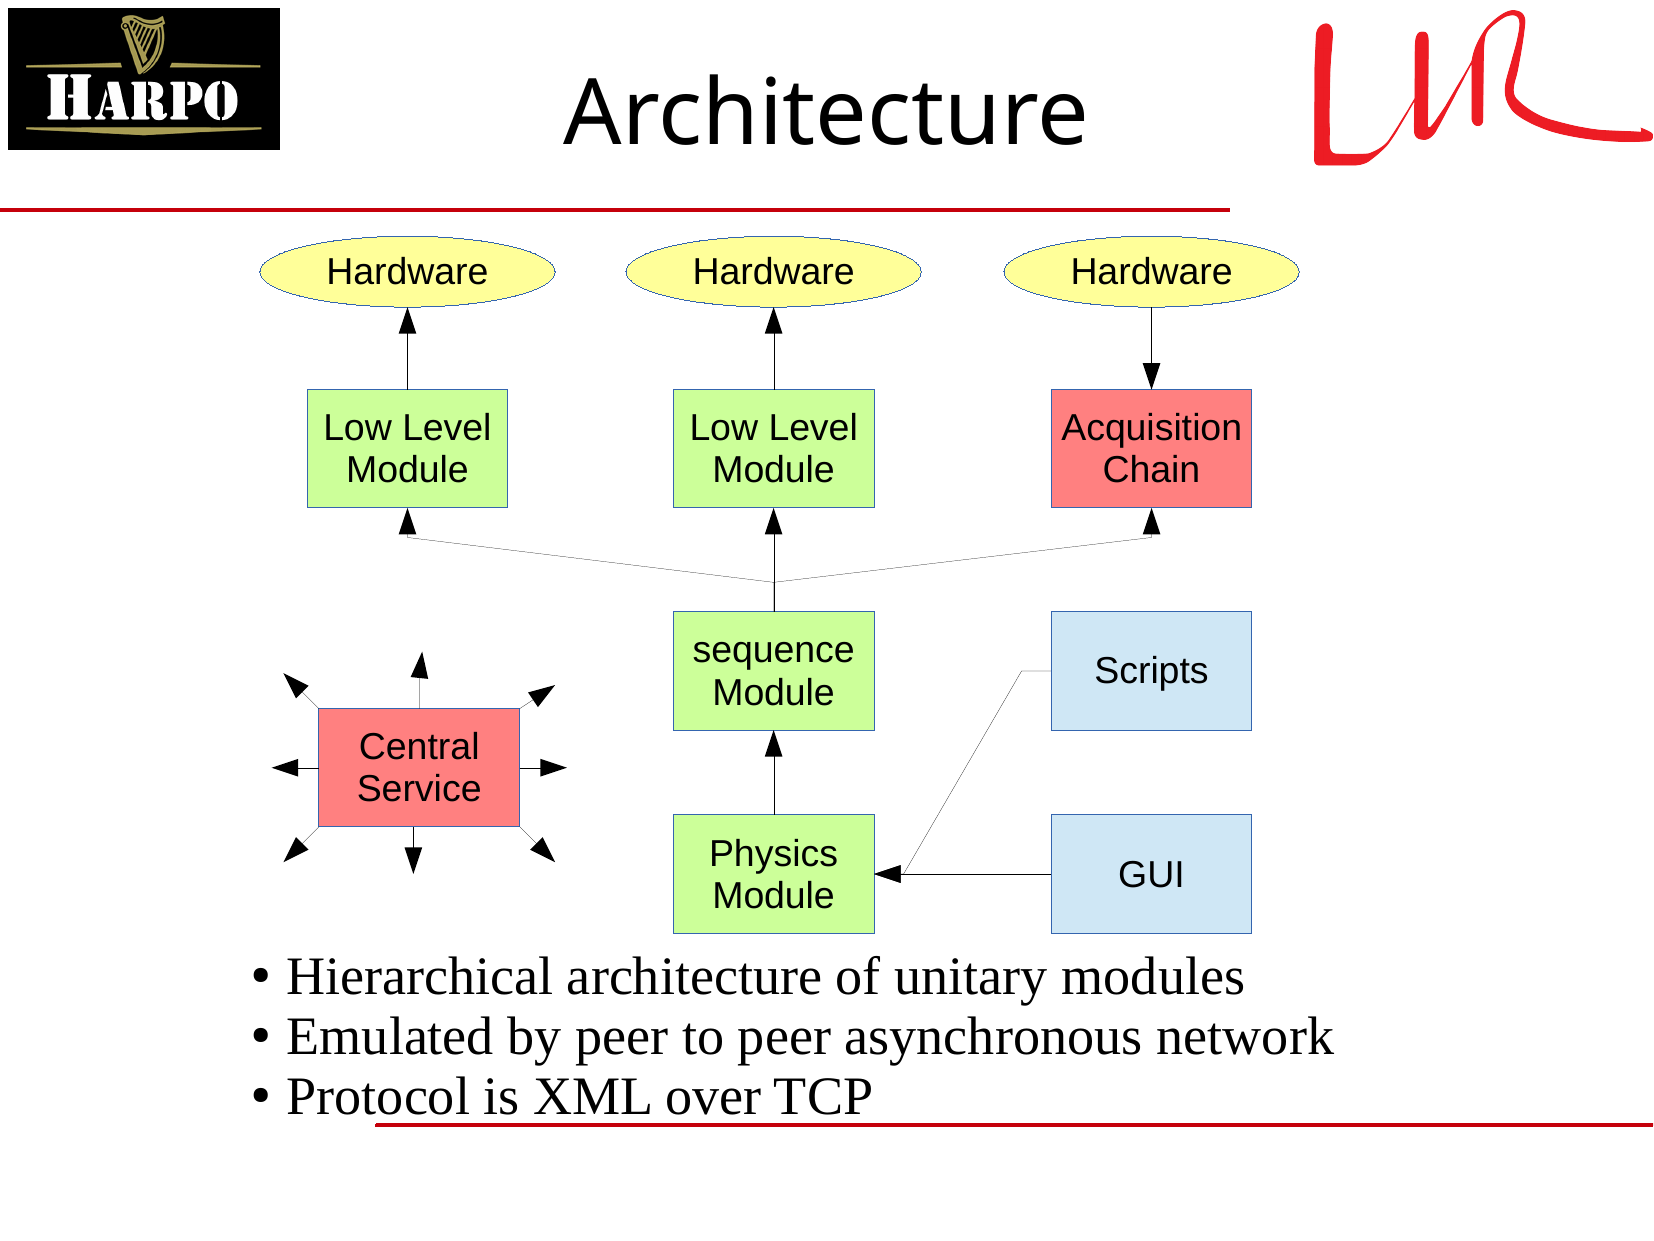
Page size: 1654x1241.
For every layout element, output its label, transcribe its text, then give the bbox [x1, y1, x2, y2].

picture [1571, 10, 1653, 166]
text_box Low Level Module [307, 389, 508, 508]
text_box Hardware [259, 236, 556, 308]
text_box Central Service [318, 708, 520, 827]
title Architecture [82, 5, 1571, 213]
text_box Physics Module [673, 814, 875, 934]
text_box Low Level Module [673, 389, 875, 508]
picture [8, 8, 82, 150]
text_box Hierarchical architecture of unitary modules Emulated by peer to peer asynchronous network Protocol is XML over TCP [236, 938, 1486, 1136]
text_box Acquisition Chain [1051, 389, 1252, 508]
text_box Hardware [1003, 236, 1300, 308]
text_box sequence Module [673, 611, 875, 731]
text_box GUI [1051, 814, 1252, 934]
text_box Hardware [625, 236, 922, 308]
text_box Scripts [1051, 611, 1252, 731]
